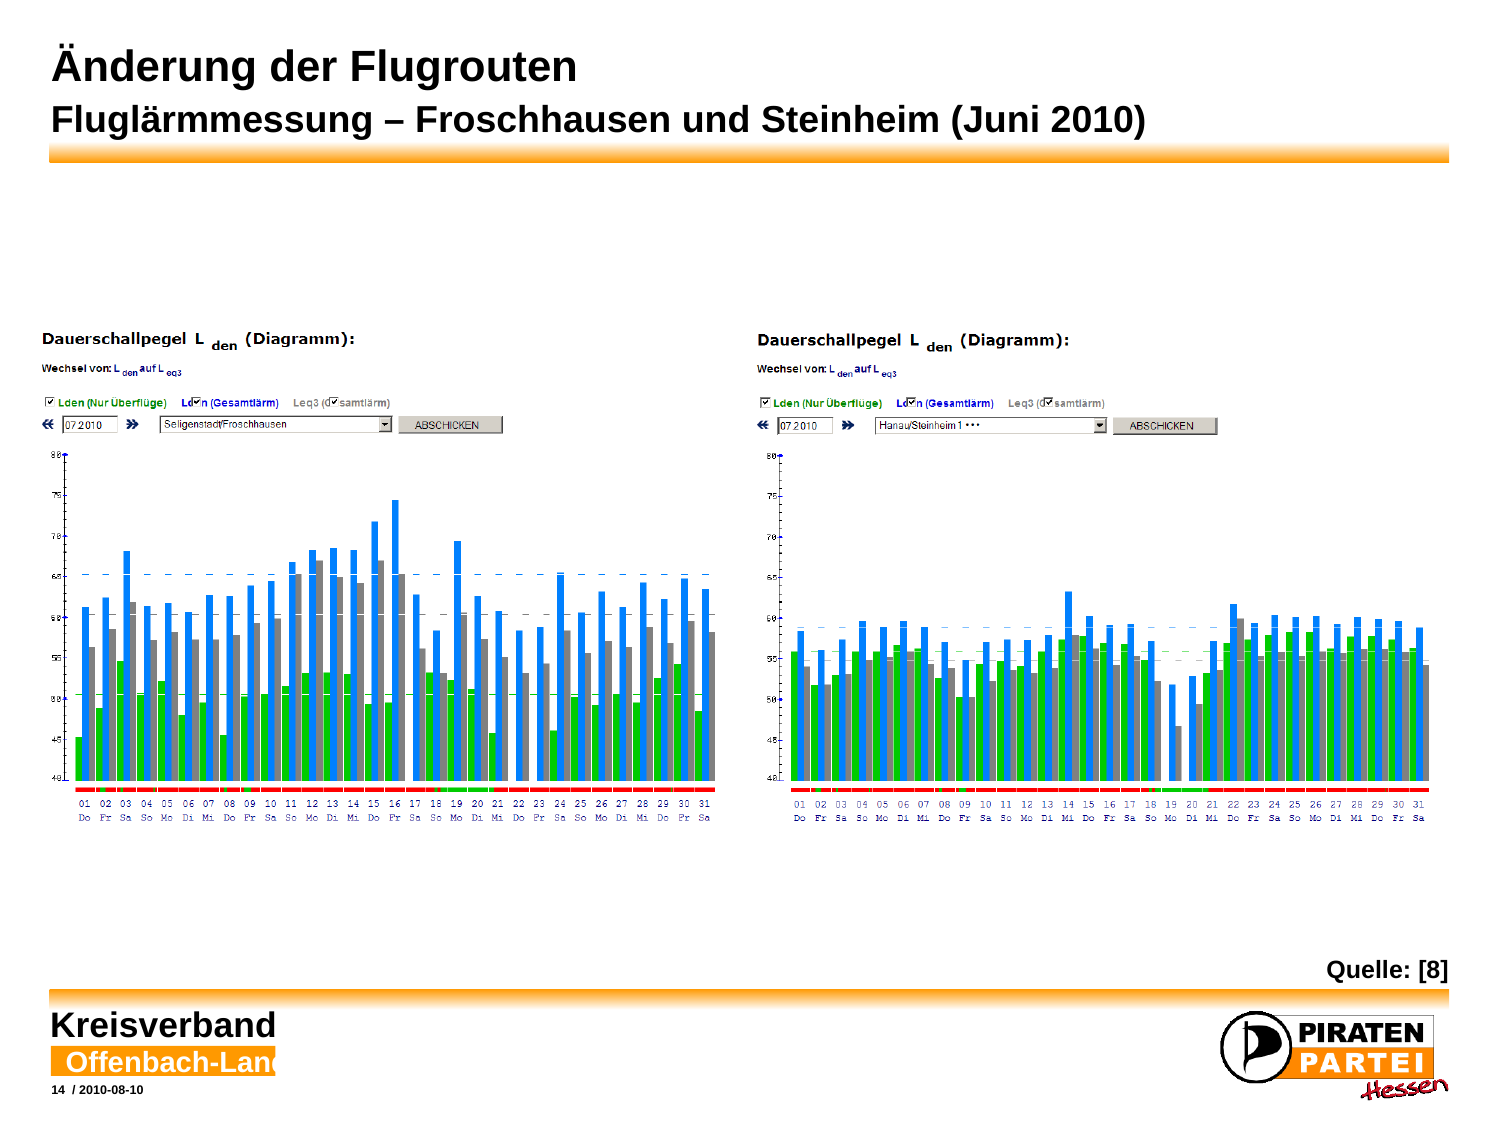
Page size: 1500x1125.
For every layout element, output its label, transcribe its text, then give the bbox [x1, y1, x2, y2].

picture [39, 328, 716, 830]
title Änderung der Flugrouten Fluglärmmessung – Froschhausen und Steinheim (Juni 2010) [50, 36, 1450, 141]
picture [750, 325, 1437, 828]
text_box Quelle: [8] [1311, 945, 1464, 992]
